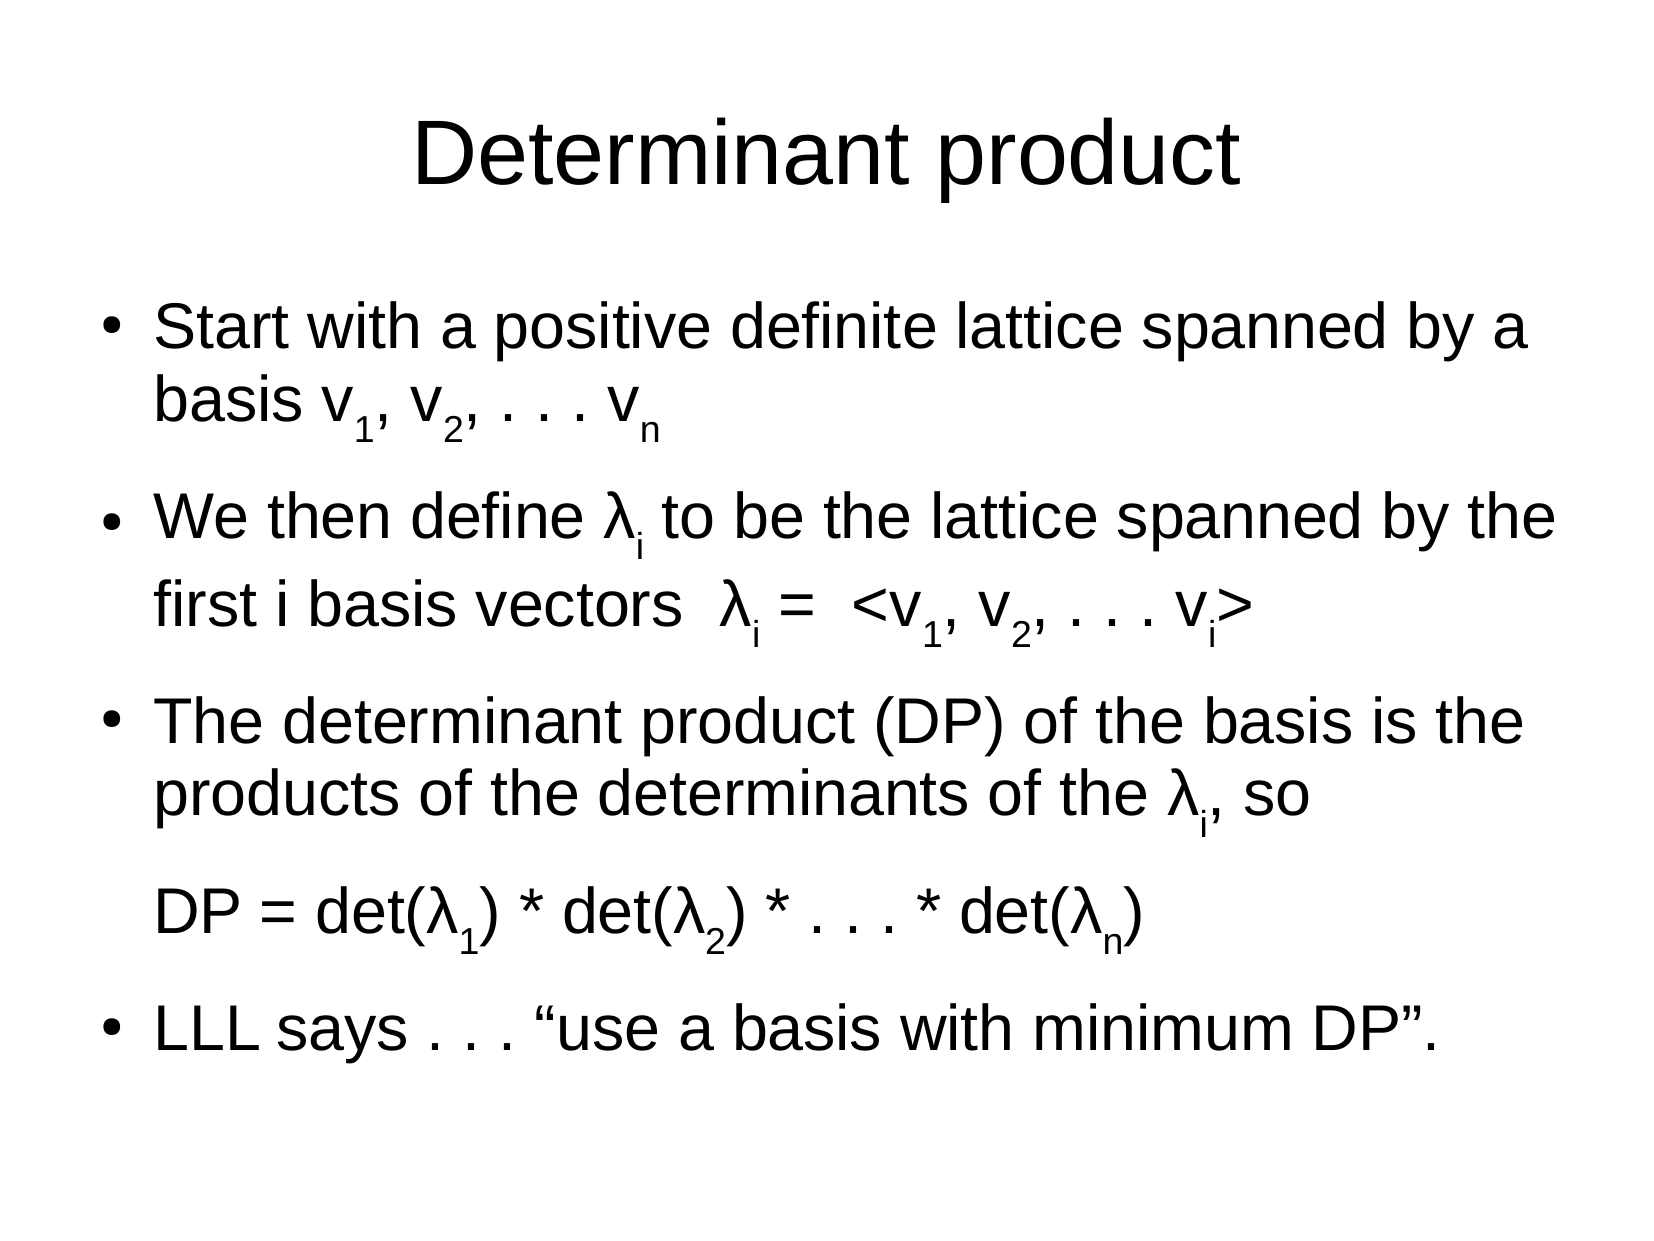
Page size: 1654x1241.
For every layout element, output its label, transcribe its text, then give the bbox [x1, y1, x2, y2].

list Start with a positive definite lattice spanned by a basis v1, v2, . . . vn We then define λi to be the lattice spanned by the first i basis vectors λi = <v1, v2, . . . vi> The determinant product (DP) of the basis is the products of the determinants of the λi, so DP = det(λ1) * det(λ2) * . . . * det(λn) LLL says . . . “use a basis with minimum DP”. [82, 290, 1571, 1109]
title Determinant product [82, 49, 1571, 257]
